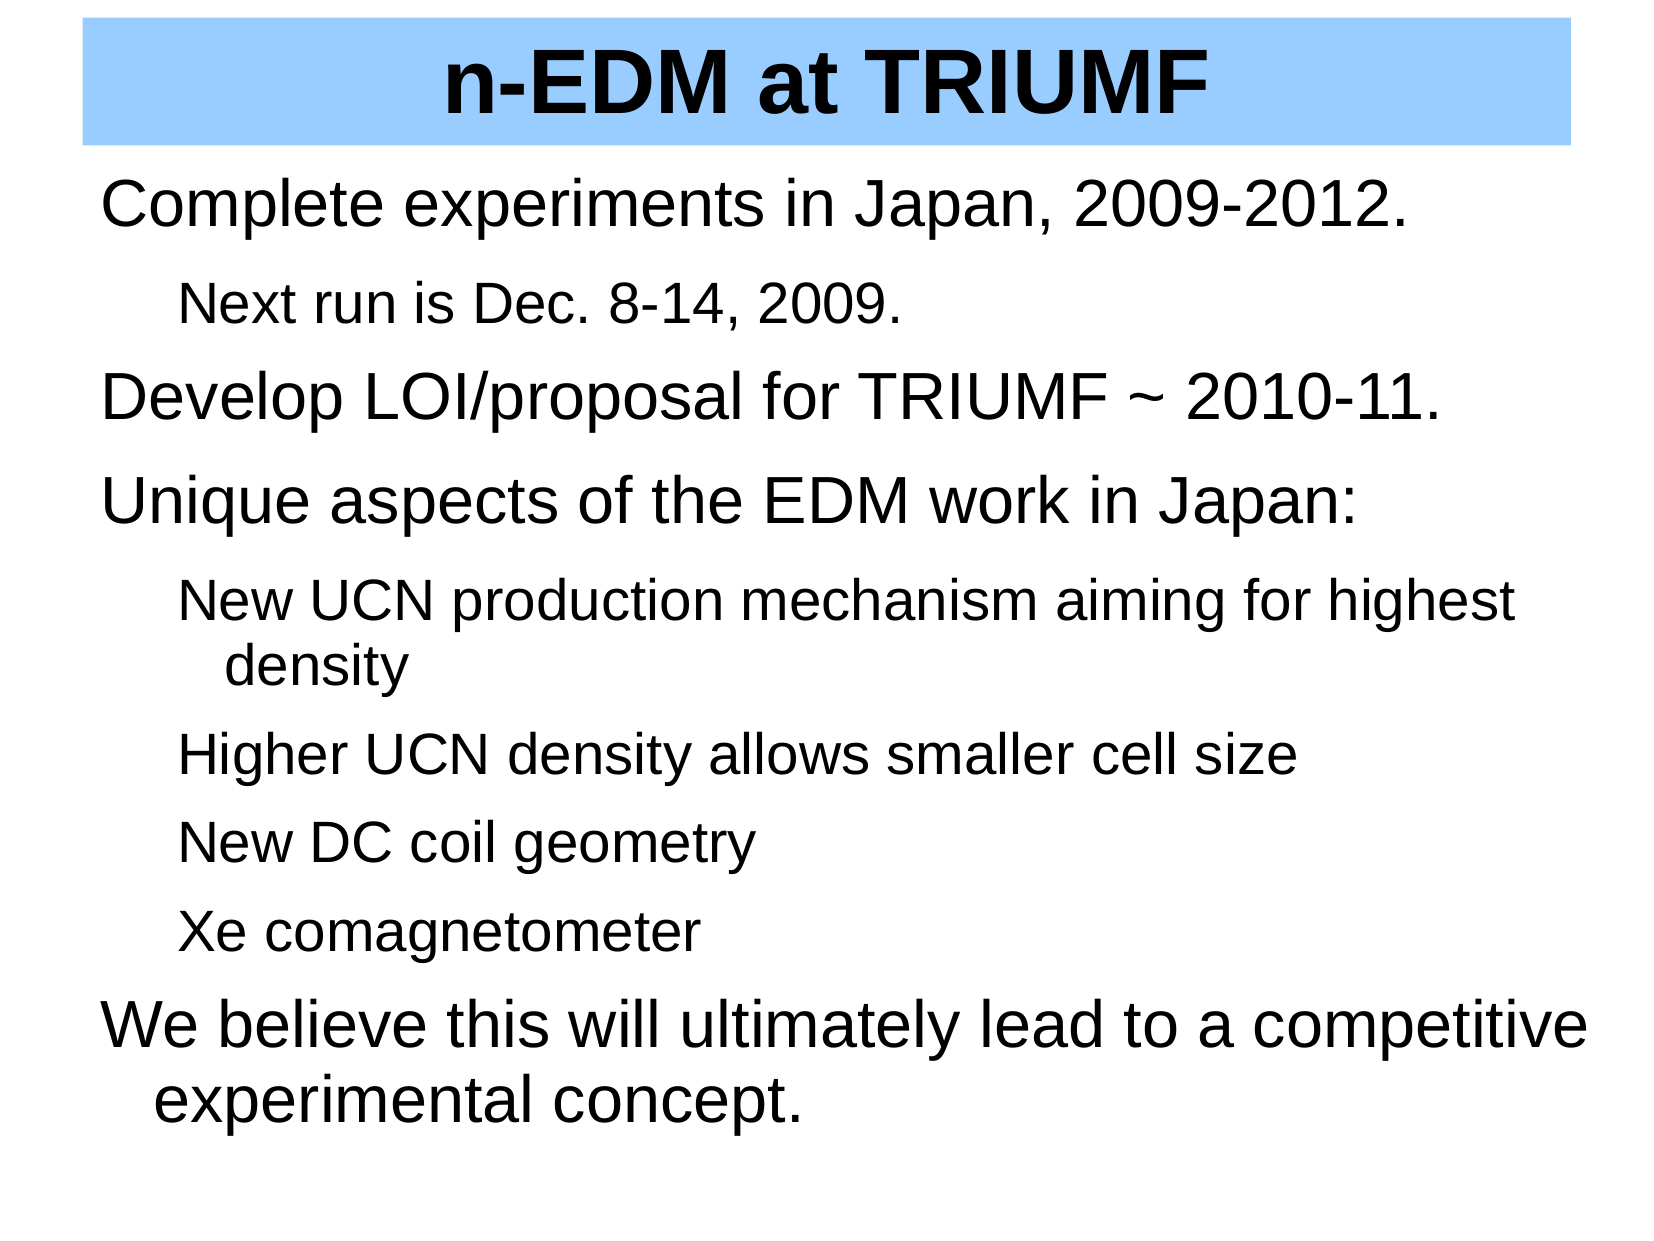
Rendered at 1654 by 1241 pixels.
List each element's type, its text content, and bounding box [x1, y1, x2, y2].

title n-EDM at TRIUMF [82, 17, 1571, 146]
list Complete experiments in Japan, 2009-2012. Next run is Dec. 8-14, 2009. Develop LOI/proposal for TRIUMF ~ 2010-11. Unique aspects of the EDM work in Japan: New UCN production mechanism aiming for highest density Higher UCN density allows smaller cell size New DC coil geometry Xe comagnetometer We believe this will ultimately lead to a competitive experimental concept. [82, 166, 1595, 1224]
